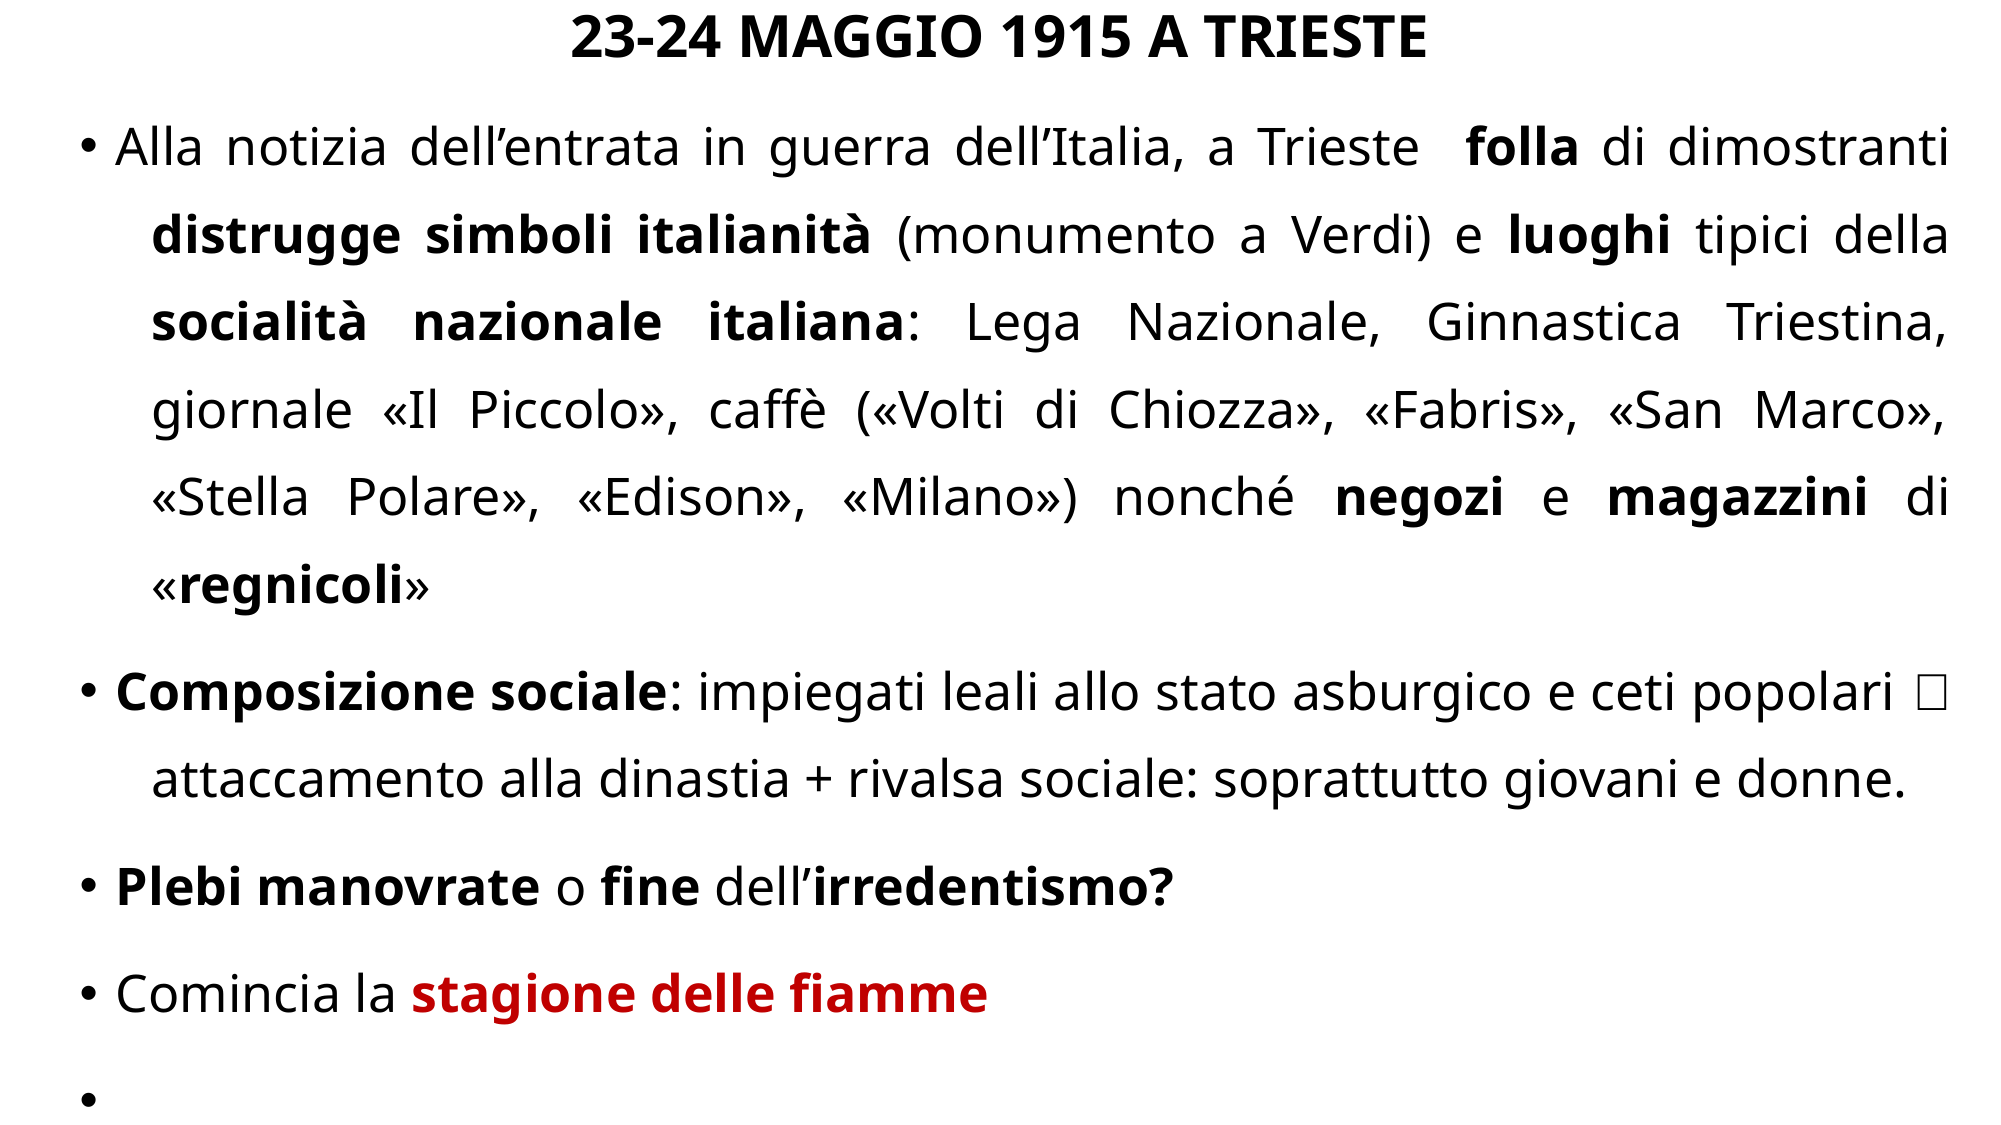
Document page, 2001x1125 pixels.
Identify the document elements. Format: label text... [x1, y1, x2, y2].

title 23-24 MAGGIO 1915 A TRIESTE [137, 0, 1863, 68]
list Alla notizia dell’entrata in guerra dell’Italia, a Trieste folla di dimostranti distrugge simboli italianità (monumento a Verdi) e luoghi tipici della socialità nazionale italiana: Lega Nazionale, Ginnastica Triestina, giornale «Il Piccolo», caffè («Volti di Chiozza», «Fabris», «San Marco», «Stella Polare», «Edison», «Milano») nonché negozi e magazzini di «regnicoli» Composizione sociale: impiegati leali allo stato asburgico e ceti popolari  attaccamento alla dinastia + rivalsa sociale: soprattutto giovani e donne. Plebi manovrate o fine dell’irredentismo? Comincia la stagione delle fiamme [64, 81, 1967, 1106]
